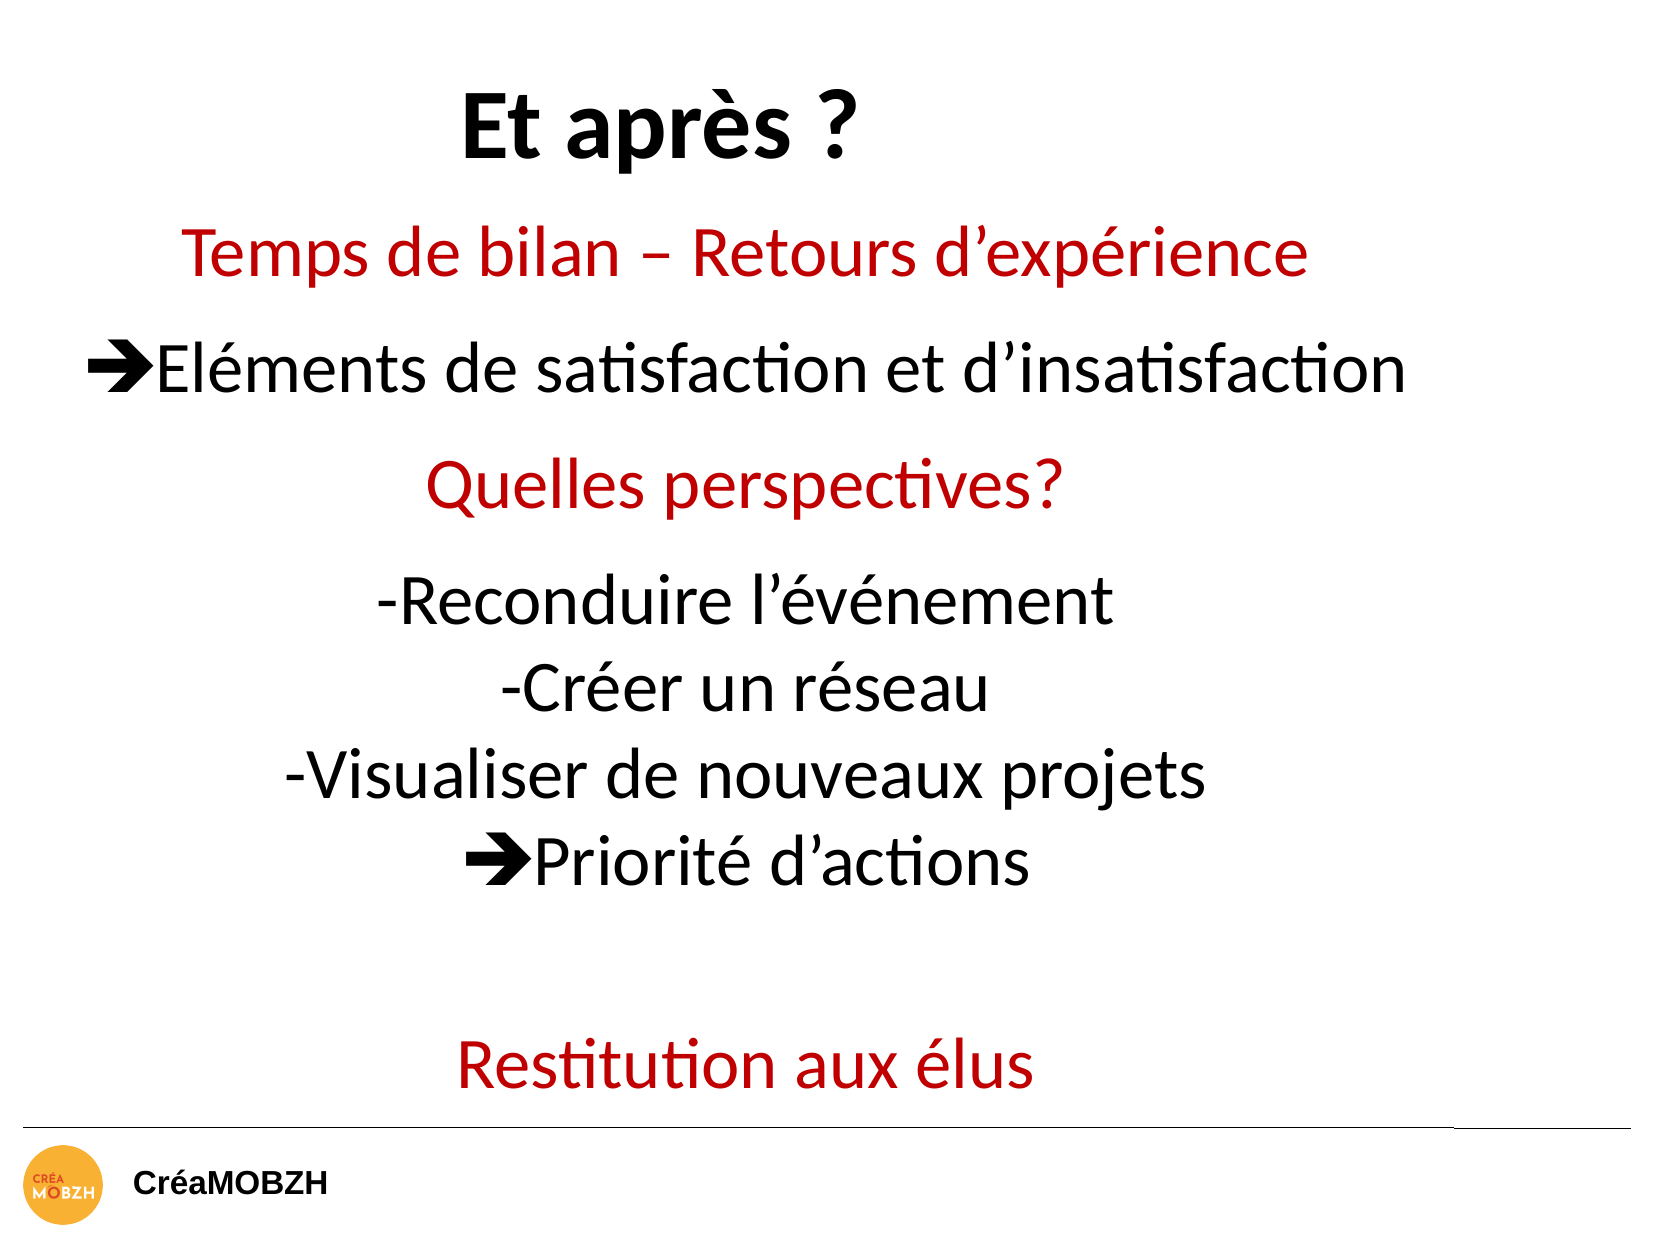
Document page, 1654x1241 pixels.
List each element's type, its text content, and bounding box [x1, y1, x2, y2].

picture [23, 1145, 103, 1225]
list Temps de bilan – Retours d’expérience Eléments de satisfaction et d’insatisfaction Quelles perspectives? -Reconduire l’événement -Créer un réseau -Visualiser de nouveaux projets Priorité d’actions Restitution aux élus [82, 204, 1571, 1111]
title Et après ? [310, 14, 1233, 204]
text_box CréaMOBZH [118, 1157, 1040, 1241]
